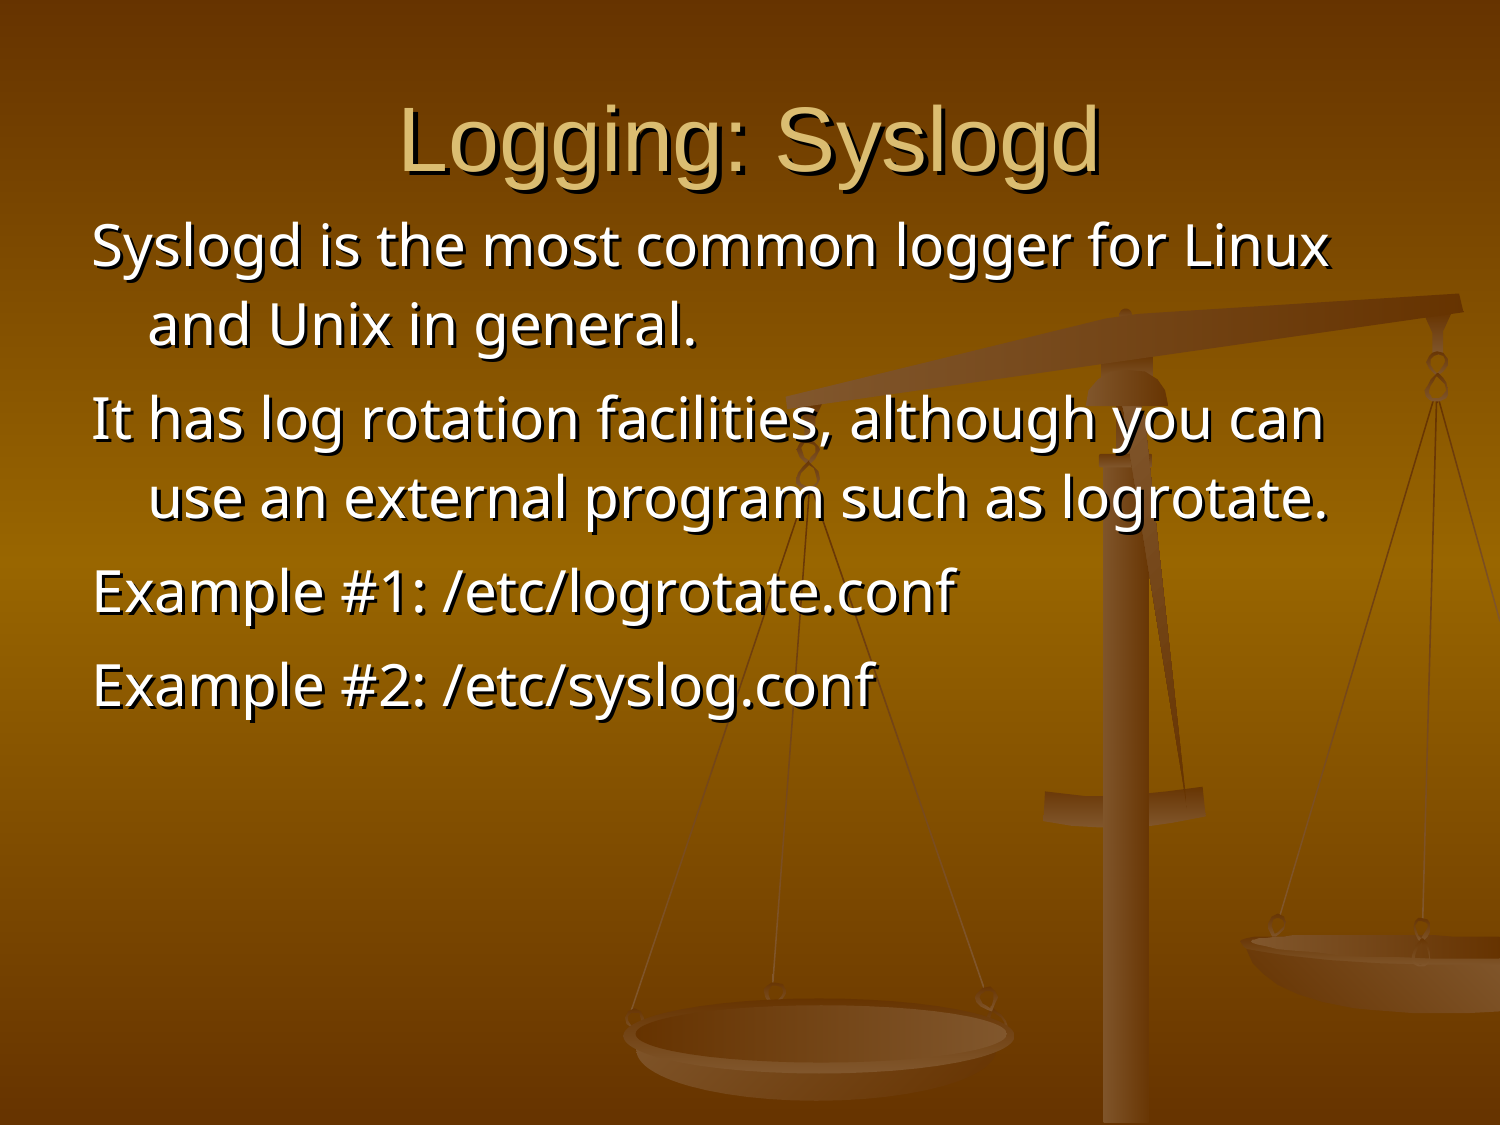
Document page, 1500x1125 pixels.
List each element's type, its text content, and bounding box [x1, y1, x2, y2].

title Logging: Syslogd [75, 45, 1426, 234]
list Syslogd is the most common logger for Linux and Unix in general. It has log rotation facilities, although you can use an external program such as logrotate. Example #1: /etc/logrotate.conf Example #2: /etc/syslog.conf [76, 196, 1427, 1083]
